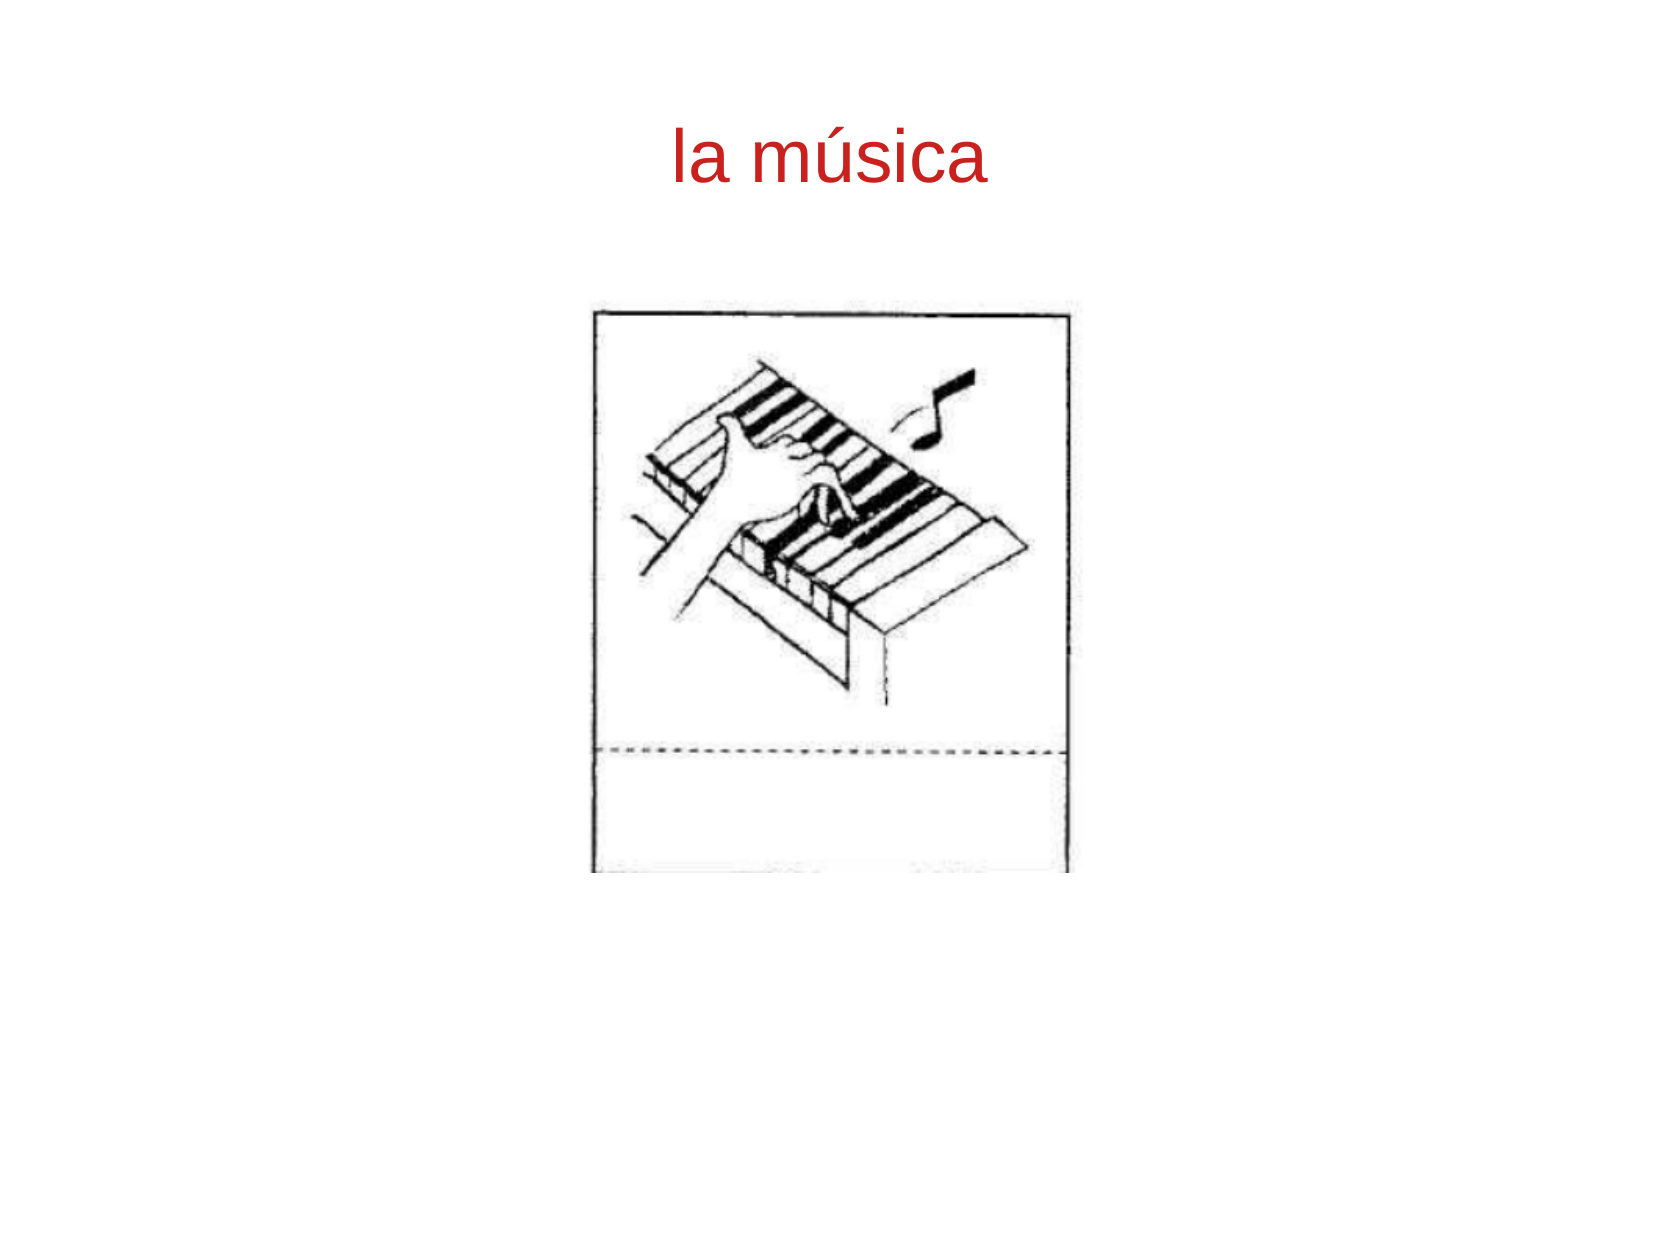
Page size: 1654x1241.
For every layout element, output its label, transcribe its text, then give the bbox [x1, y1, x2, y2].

picture [581, 291, 1094, 873]
text_box la música [289, 49, 1371, 257]
